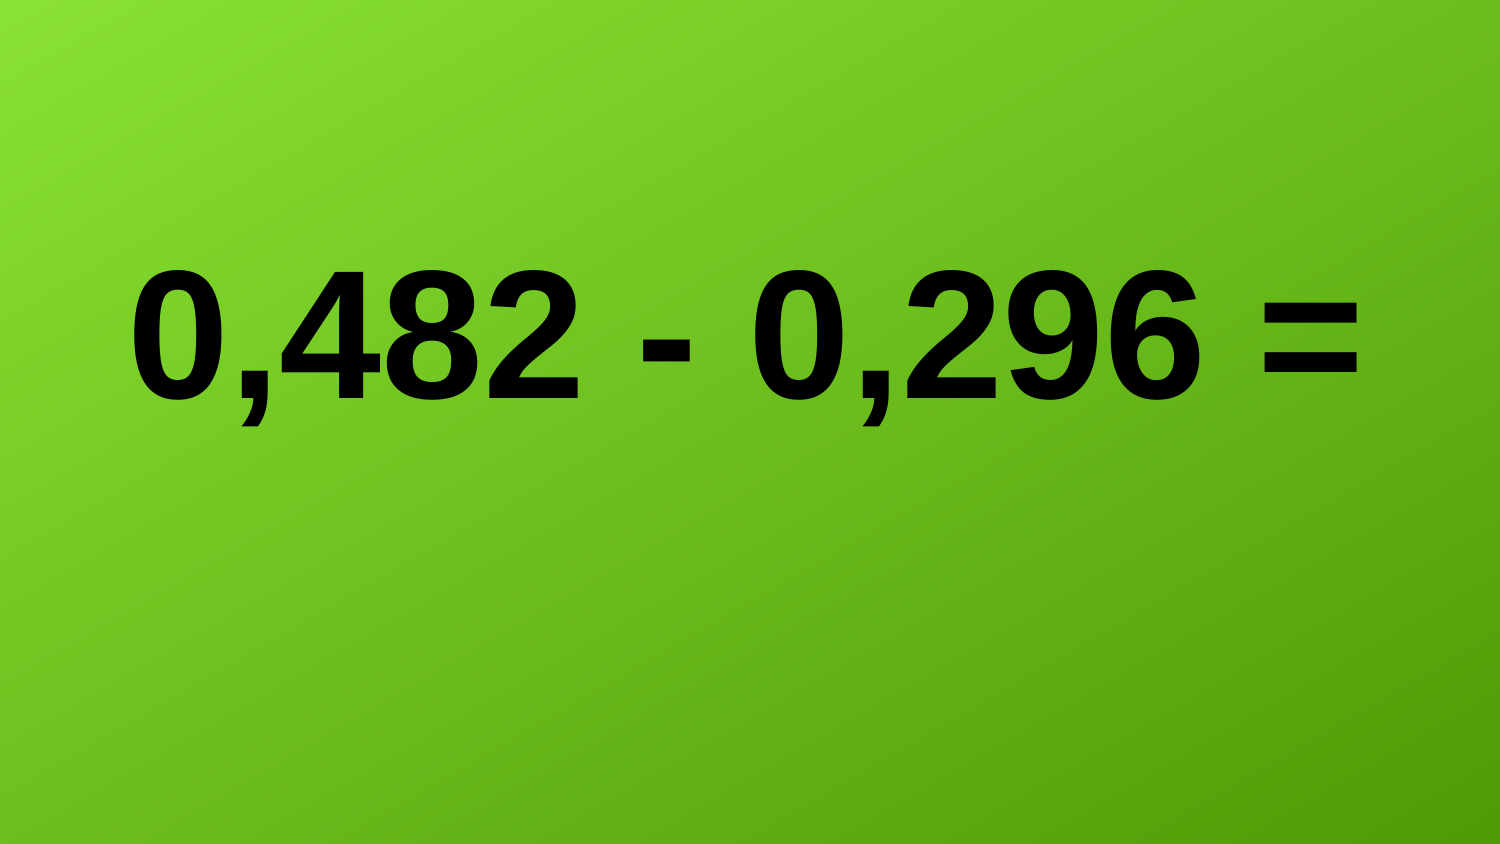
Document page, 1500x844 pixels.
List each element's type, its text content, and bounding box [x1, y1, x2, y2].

text_box 0,482 - 0,296 = [112, 259, 1388, 450]
